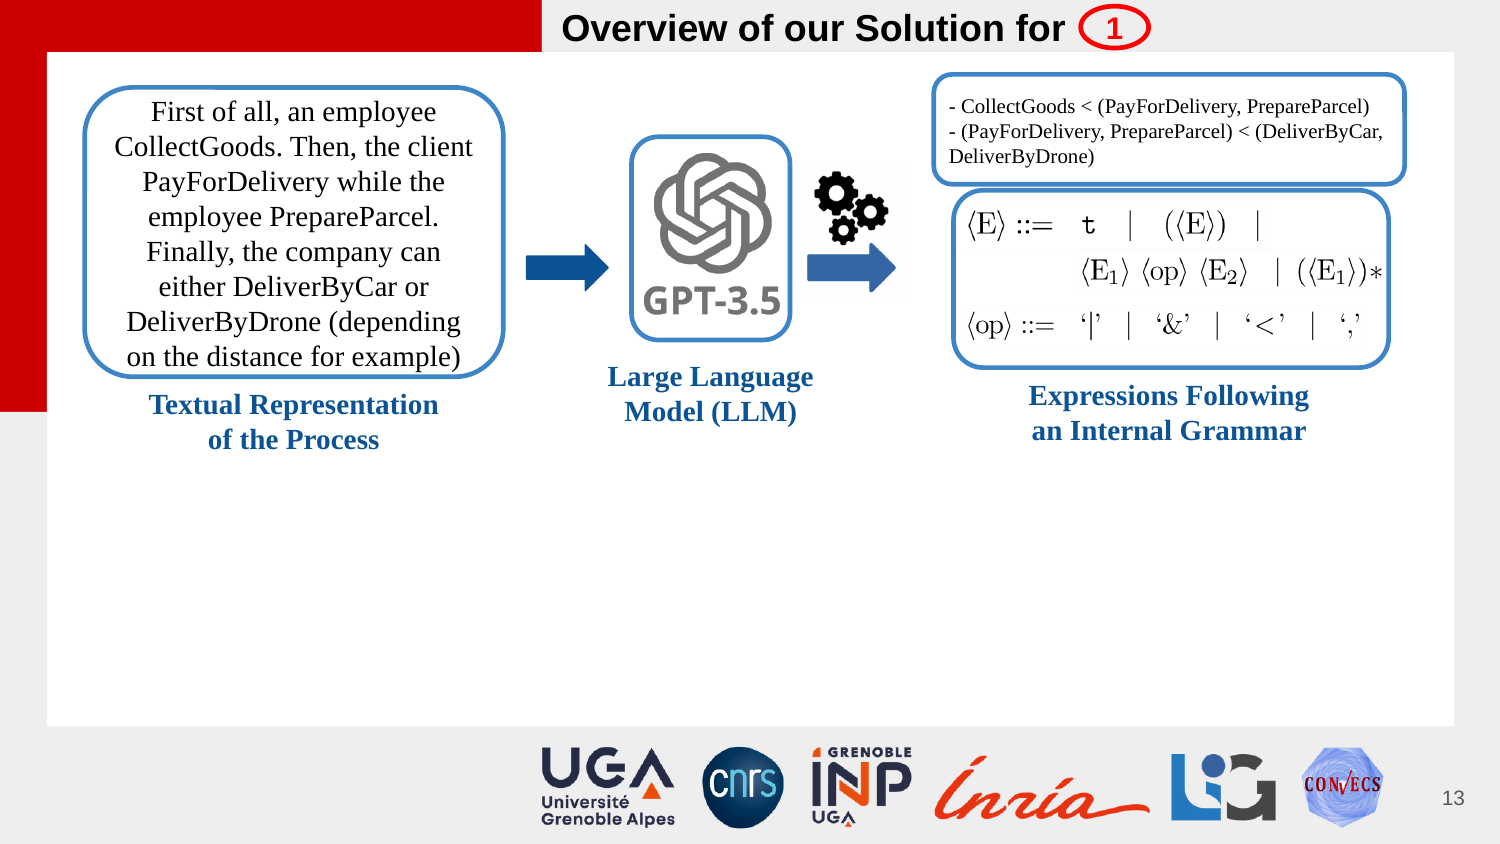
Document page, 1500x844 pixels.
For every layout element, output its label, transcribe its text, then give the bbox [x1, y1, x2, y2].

picture [0, 0, 1500, 844]
text_box Expressions Following an Internal Grammar [1006, 359, 1332, 464]
text_box First of all, an employee CollectGoods. Then, the client PayForDelivery while the employee PrepareParcel. Finally, the company can either DeliverByCar or DeliverByDrone (depending on the distance for example) [84, 87, 504, 377]
text_box - CollectGoods < (PayForDelivery, PrepareParcel) - (PayForDelivery, PrepareParcel) < (DeliverByCar, DeliverByDrone) [937, 77, 1402, 181]
text_box Overview of our Solution for [546, 0, 1441, 55]
text_box 1 [1080, 6, 1149, 49]
text_box Large Language Model (LLM) [586, 340, 836, 444]
text_box Textual Representation of the Process [26, 393, 562, 448]
slide_number <numéro> [1389, 764, 1480, 830]
text_box [526, 244, 609, 291]
